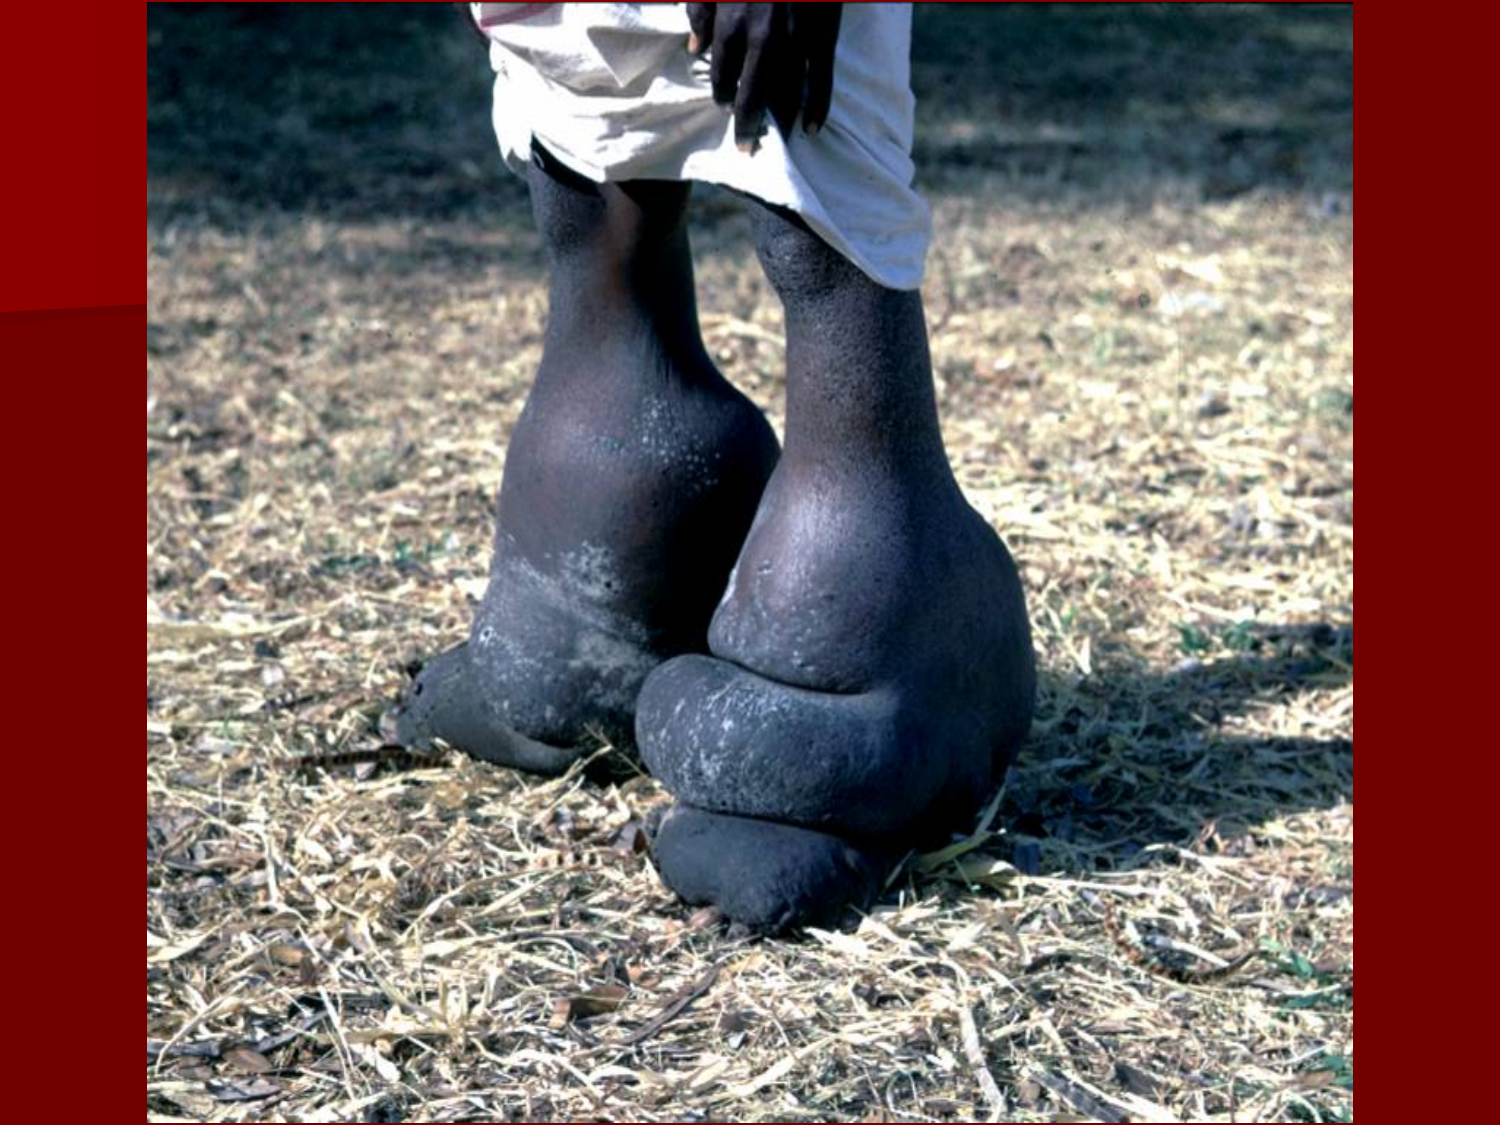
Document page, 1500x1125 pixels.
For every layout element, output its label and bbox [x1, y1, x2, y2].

picture [147, 2, 1353, 1123]
